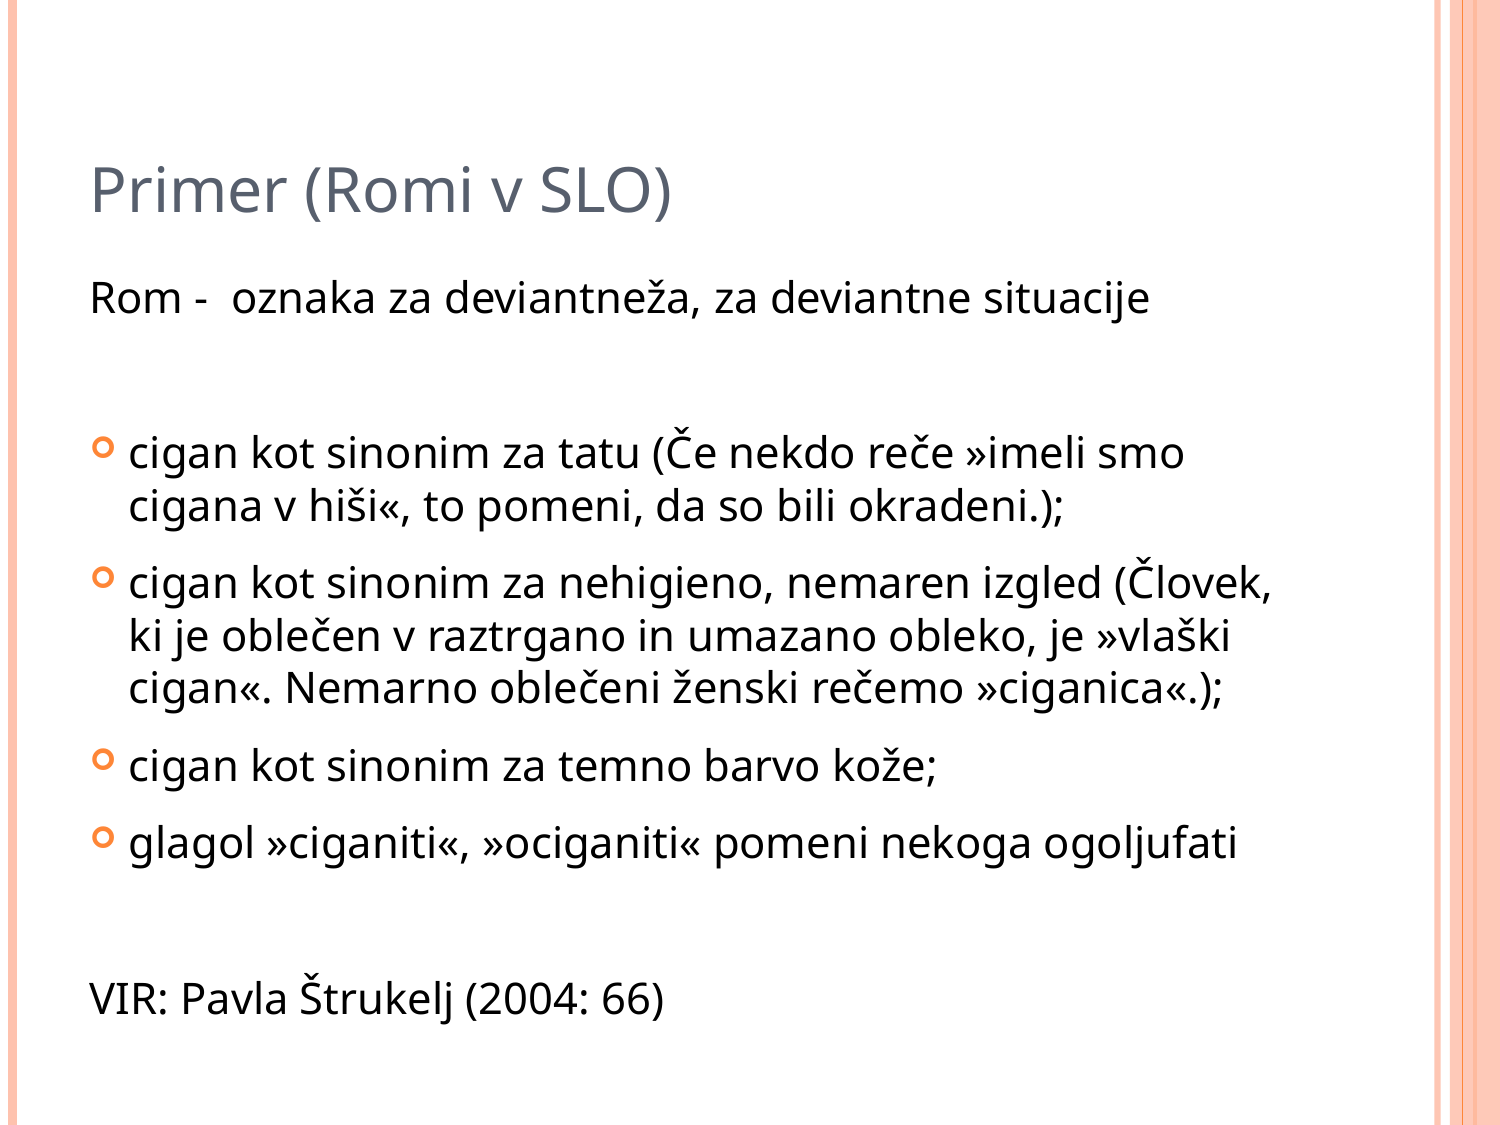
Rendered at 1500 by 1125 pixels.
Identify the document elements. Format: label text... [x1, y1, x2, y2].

list Rom - oznaka za deviantneža, za deviantne situacije cigan kot sinonim za tatu (Če nekdo reče »imeli smo cigana v hiši«, to pomeni, da so bili okradeni.); cigan kot sinonim za nehigieno, nemaren izgled (Človek, ki je oblečen v raztrgano in umazano obleko, je »vlaški cigan«. Nemarno oblečeni ženski rečemo »ciganica«.); cigan kot sinonim za temno barvo kože; glagol »ciganiti«, »ociganiti« pomeni nekoga ogoljufati VIR: Pavla Štrukelj (2004: 66) [75, 262, 1300, 1062]
title Primer (Romi v SLO) [75, 45, 1300, 233]
